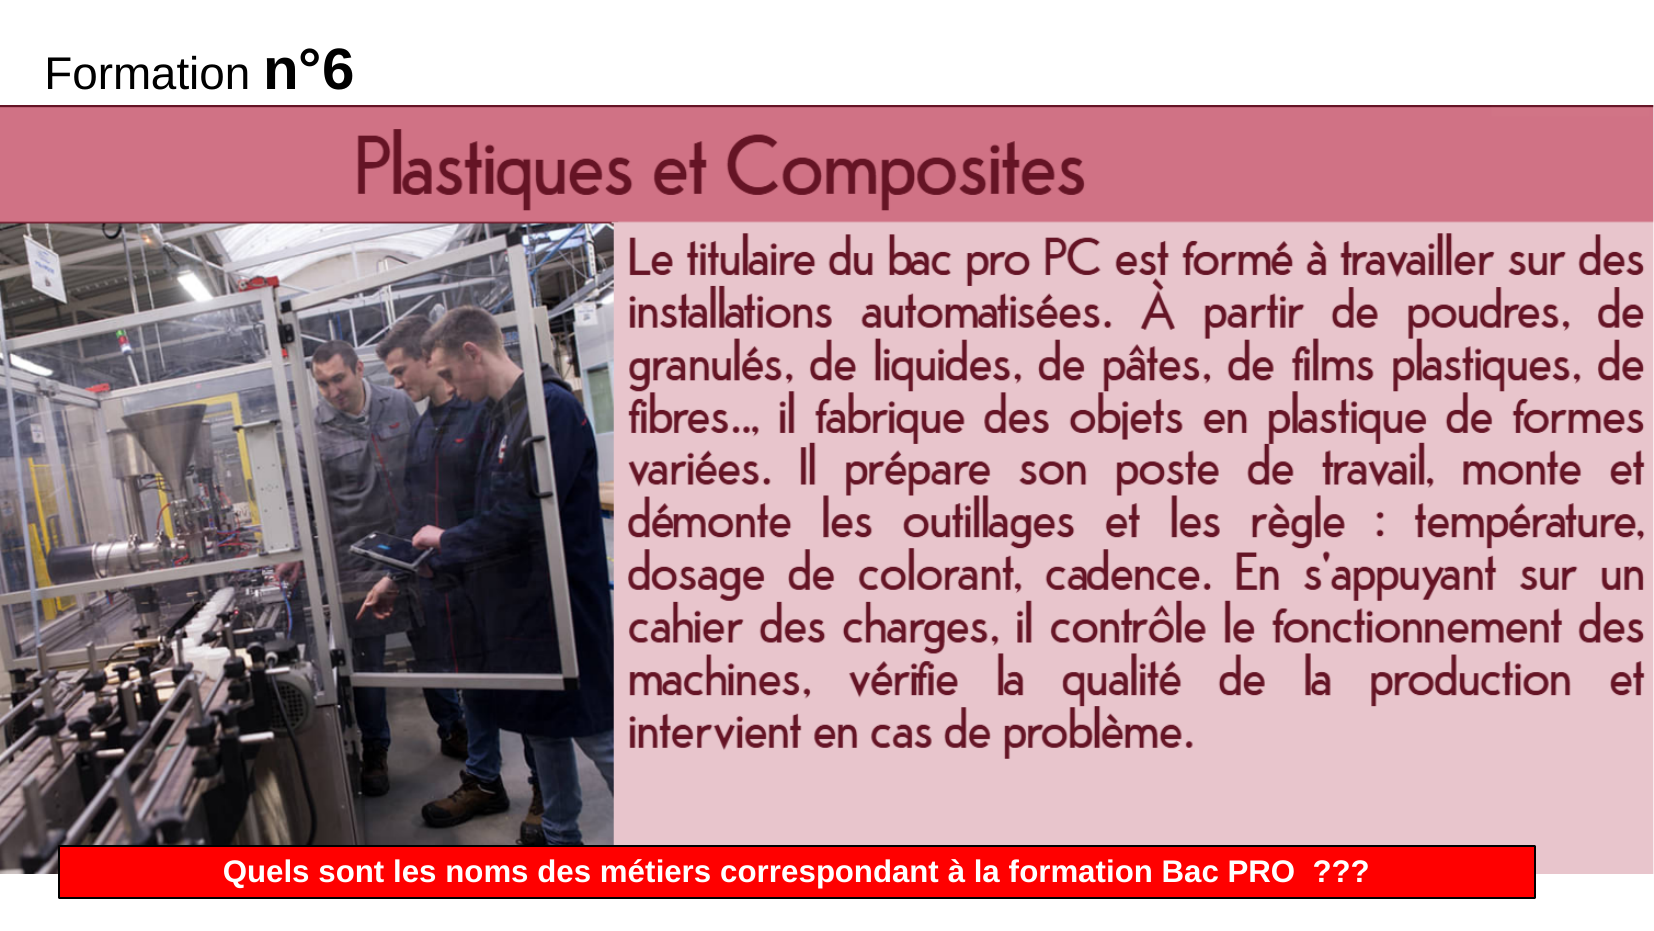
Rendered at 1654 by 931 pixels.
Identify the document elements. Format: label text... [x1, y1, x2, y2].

text_box Formation n°6 [29, 29, 473, 110]
picture [0, 105, 1654, 874]
text_box Quels sont les noms des métiers correspondant à la formation Bac PRO ??? [59, 846, 1536, 898]
